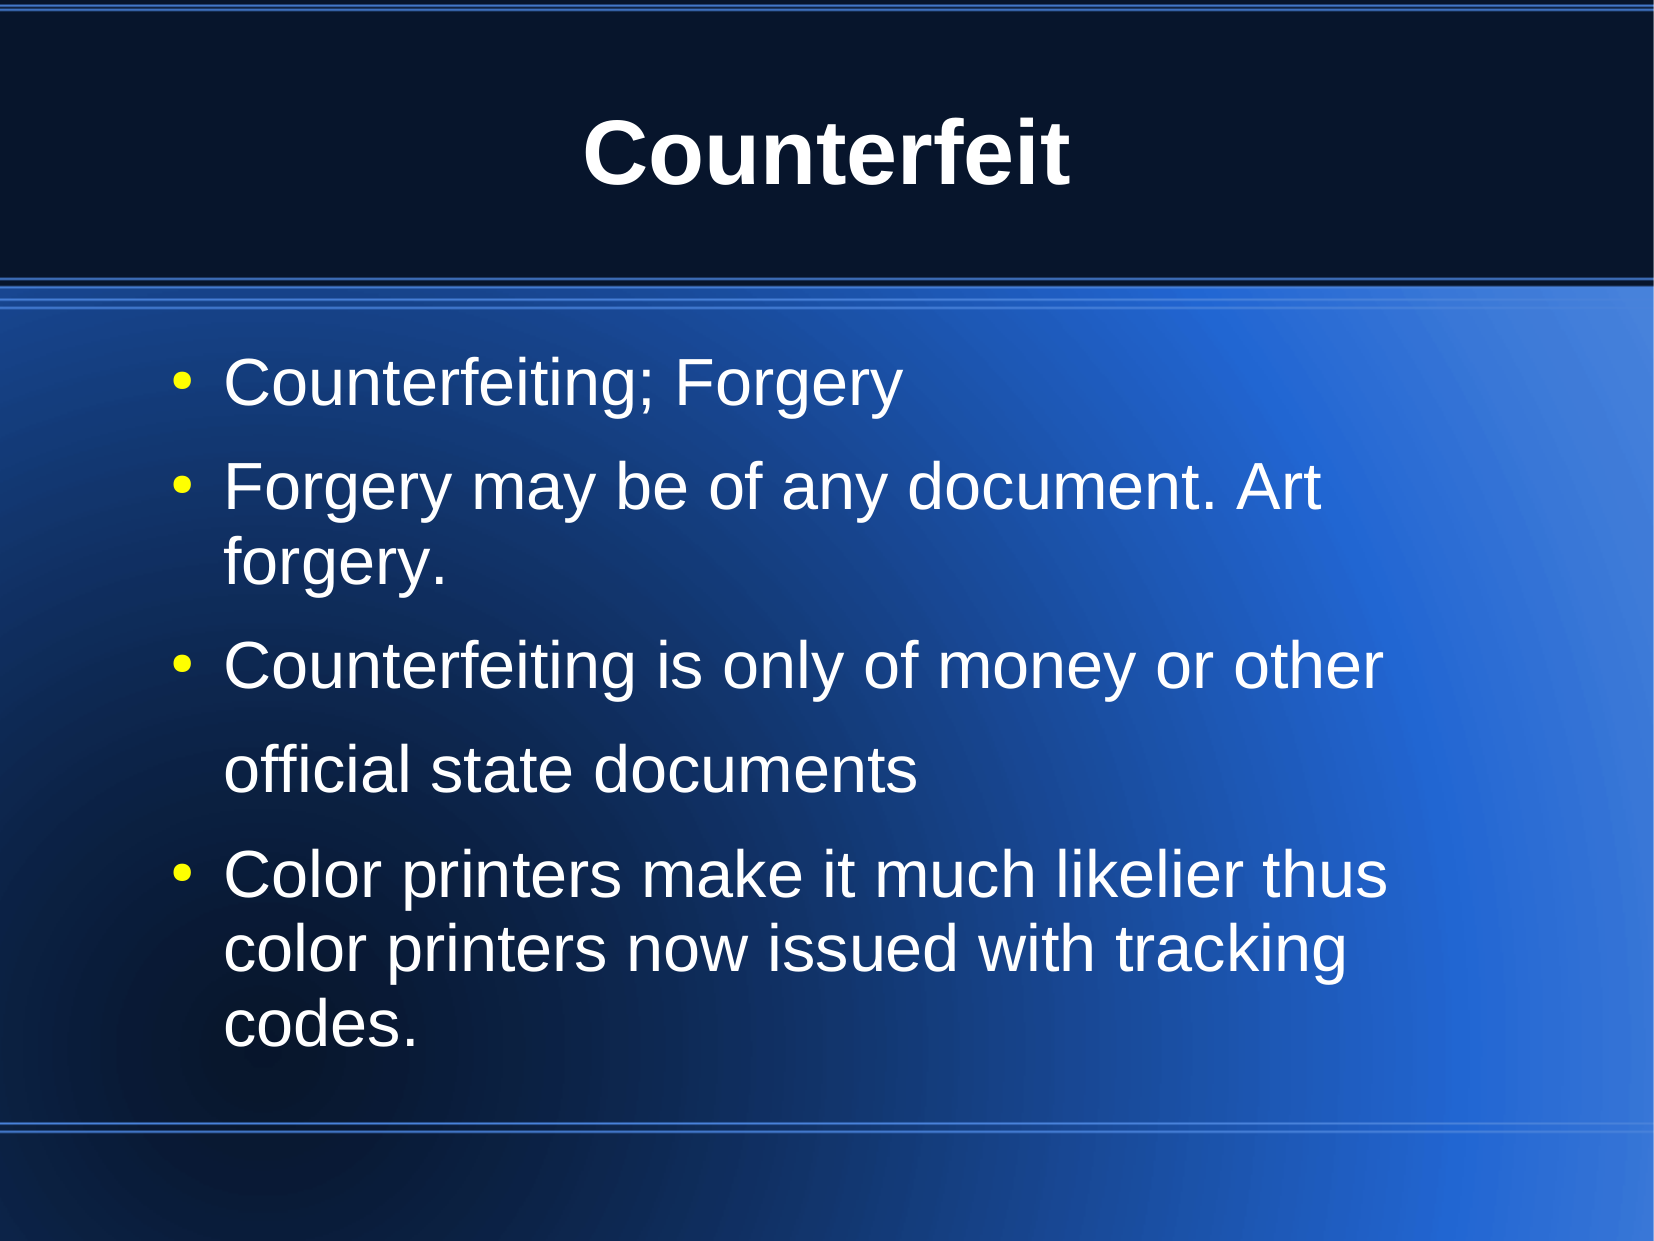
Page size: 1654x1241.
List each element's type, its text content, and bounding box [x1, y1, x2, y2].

title Counterfeit [82, 49, 1571, 257]
list Counterfeiting; Forgery Forgery may be of any document. Art forgery. Counterfeiting is only of money or other official state documents Color printers make it much likelier thus color printers now issued with tracking codes. [152, 344, 1534, 1127]
picture [0, 0, 1654, 1241]
